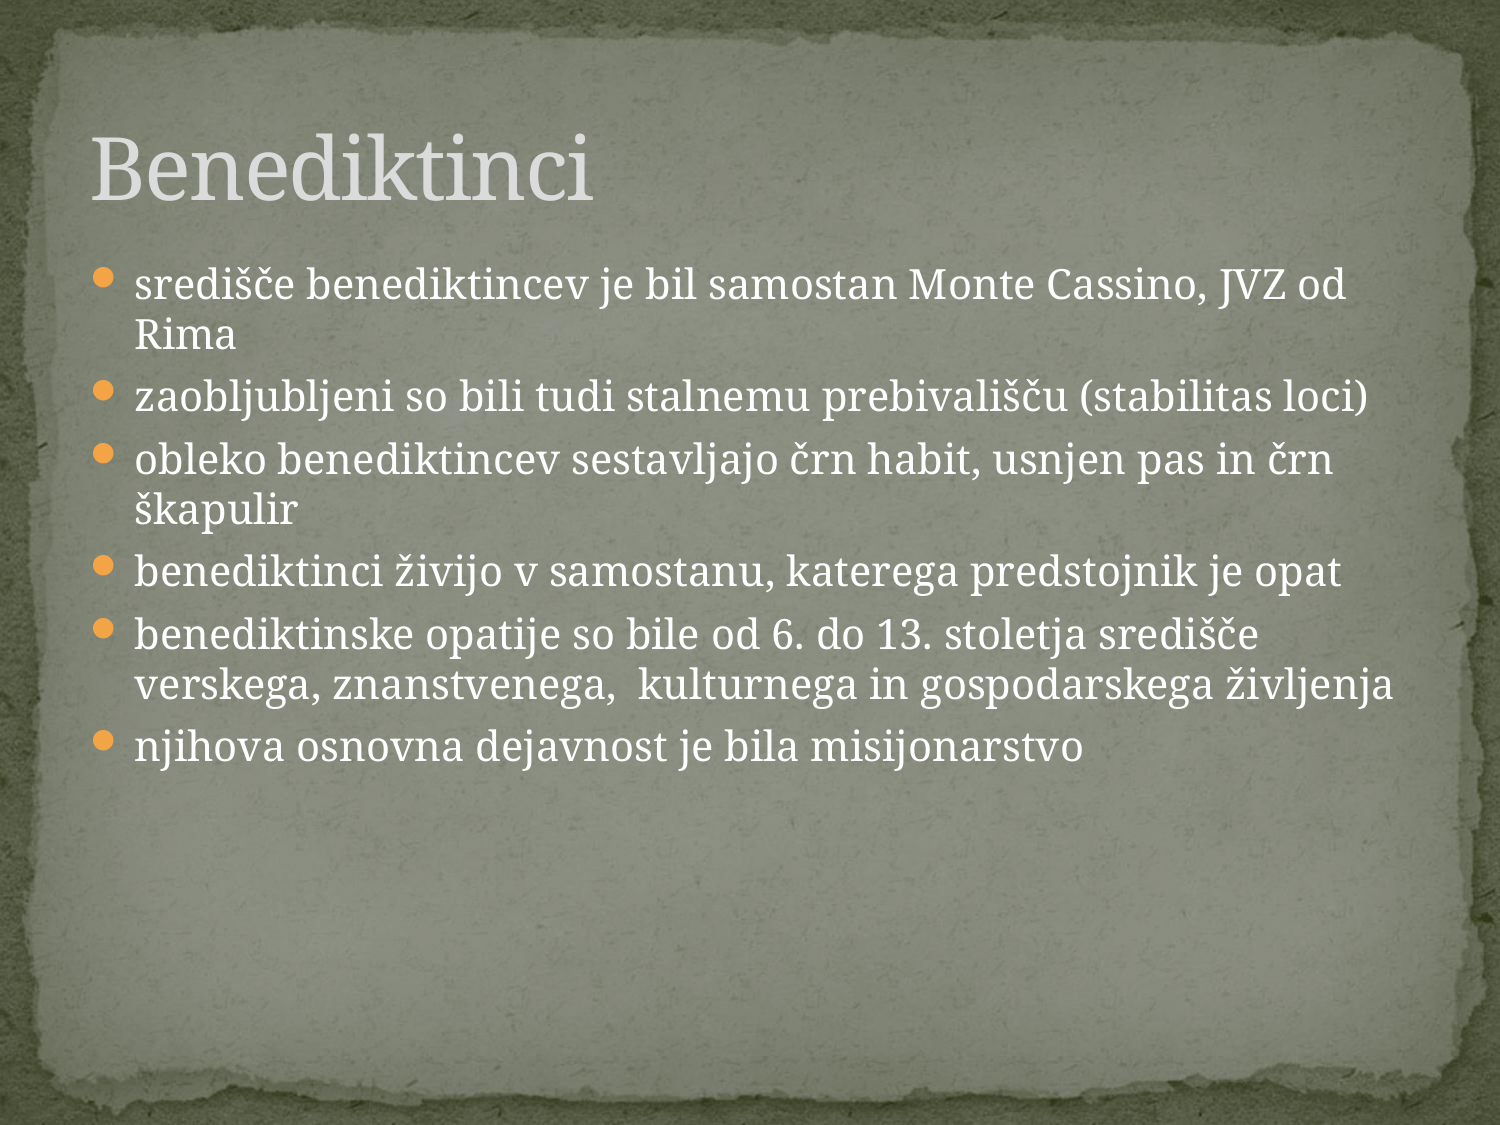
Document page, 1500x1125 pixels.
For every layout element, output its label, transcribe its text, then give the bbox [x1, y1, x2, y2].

list središče benediktincev je bil samostan Monte Cassino, JVZ od Rima zaobljubljeni so bili tudi stalnemu prebivališču (stabilitas loci) obleko benediktincev sestavljajo črn habit, usnjen pas in črn škapulir benediktinci živijo v samostanu, katerega predstojnik je opat benediktinske opatije so bile od 6. do 13. stoletja središče verskega, znanstvenega, kulturnega in gospodarskega življenja njihova osnovna dejavnost je bila misijonarstvo [75, 249, 1425, 1000]
picture [0, 0, 1500, 1125]
title Benediktinci [75, 24, 1425, 225]
